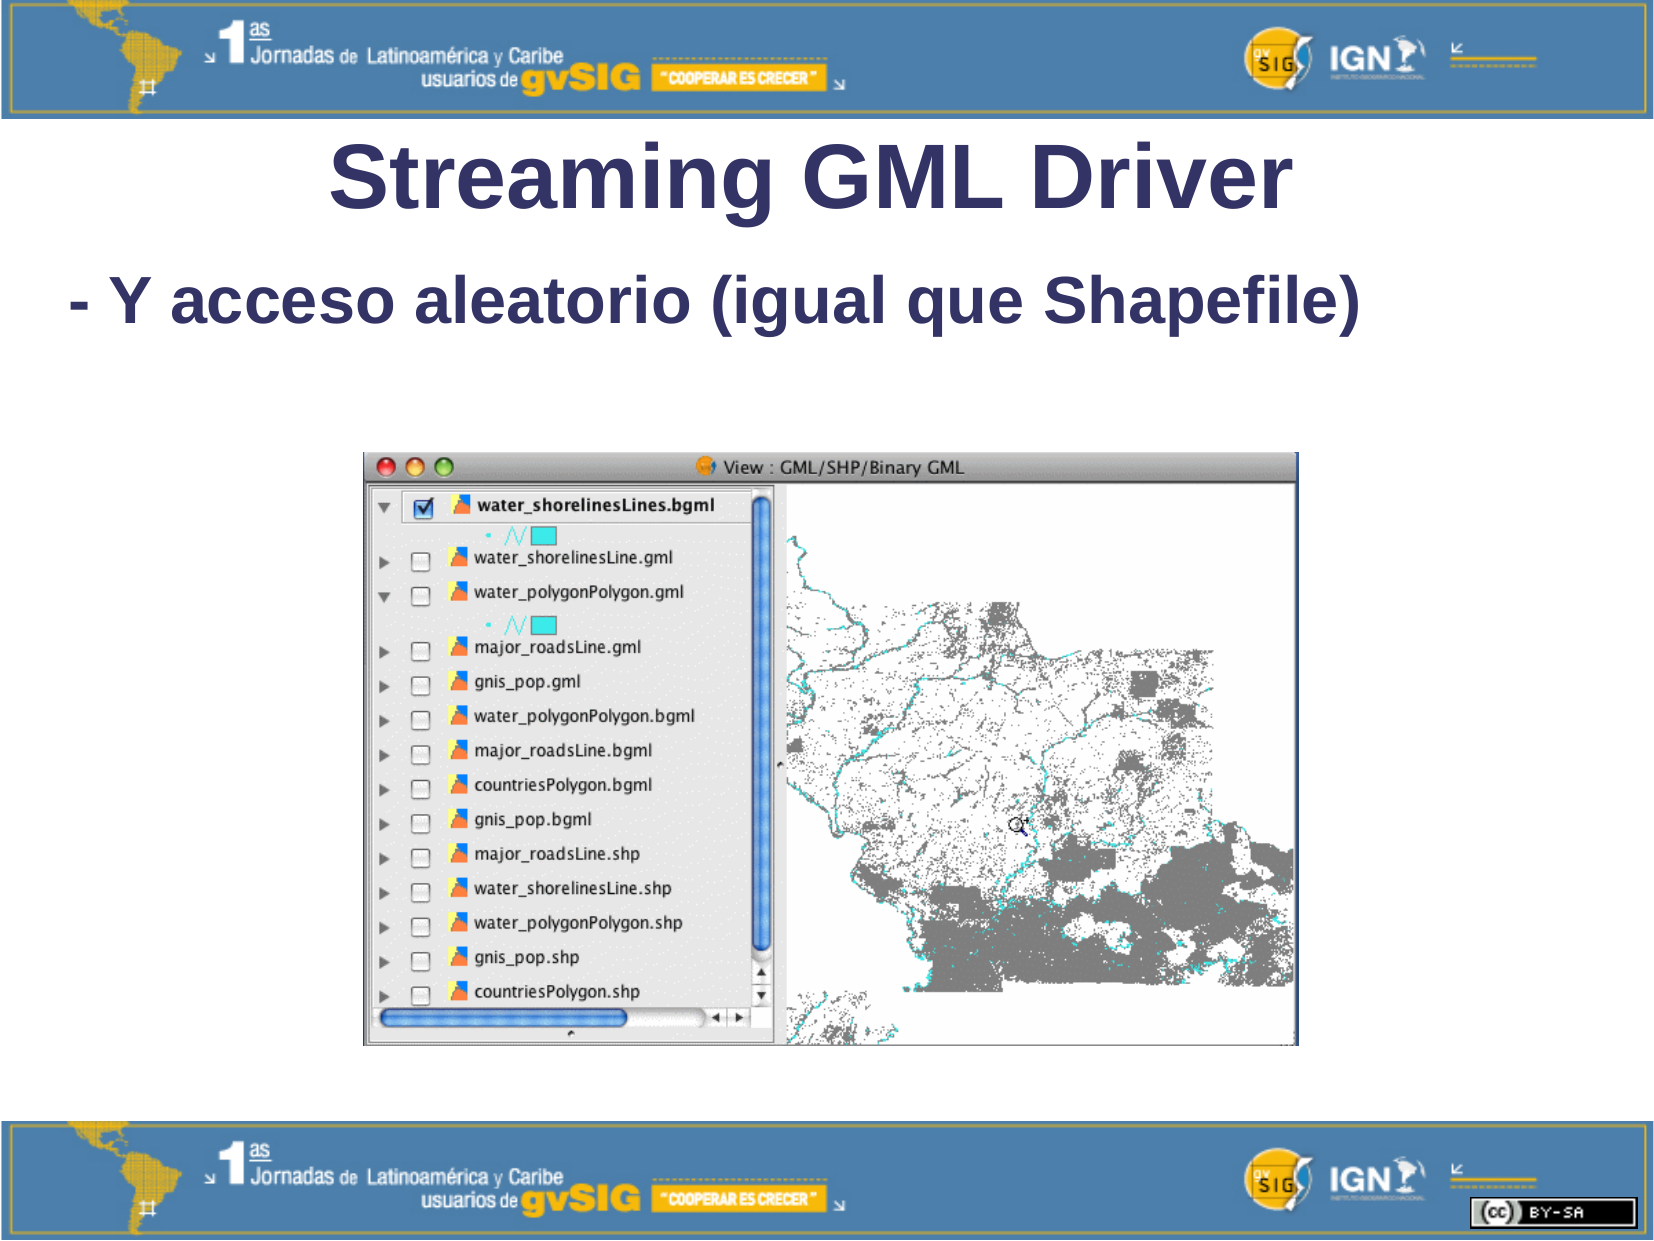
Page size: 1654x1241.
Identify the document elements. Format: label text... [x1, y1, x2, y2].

text_box - Y acceso aleatorio (igual que Shapefile) [69, 194, 1457, 407]
picture [363, 452, 1299, 1047]
text_box Streaming GML Driver [118, 118, 1506, 237]
picture [0, 0, 1654, 119]
picture [0, 1121, 1654, 1241]
